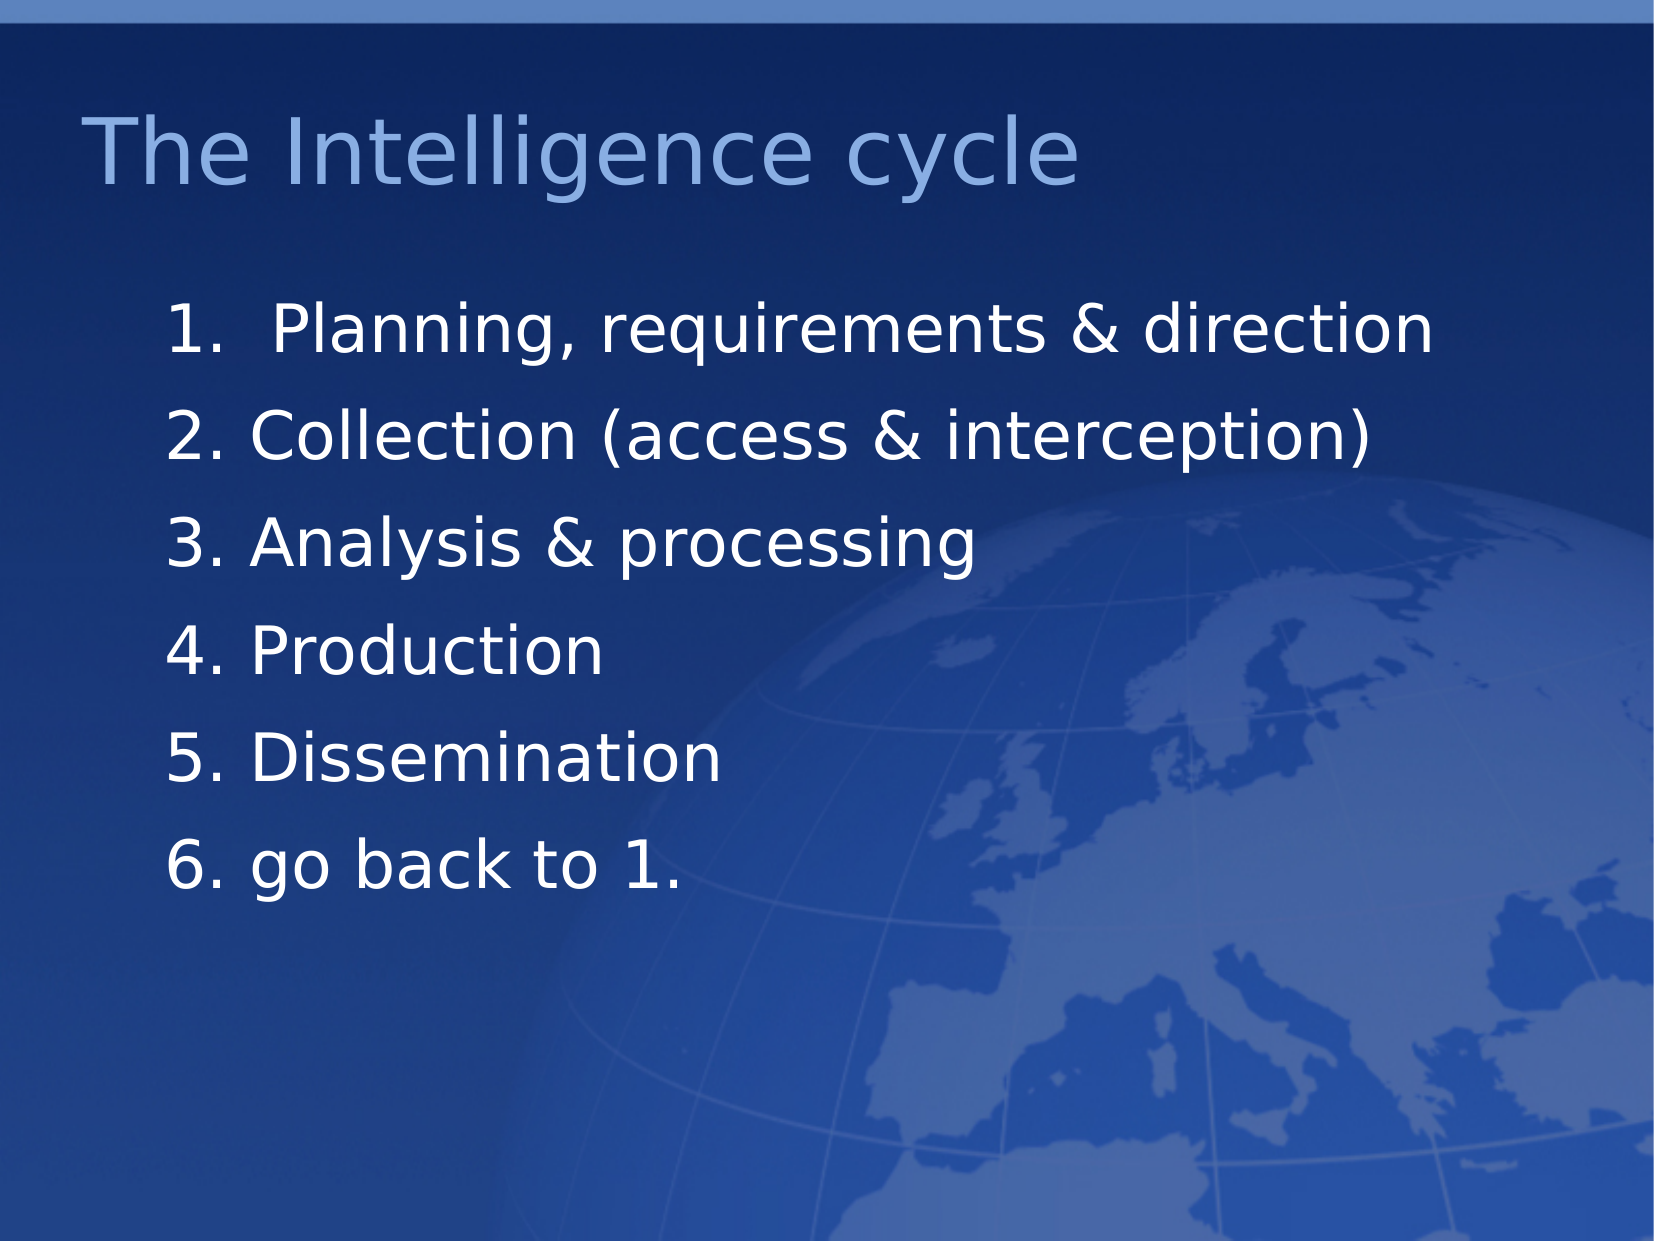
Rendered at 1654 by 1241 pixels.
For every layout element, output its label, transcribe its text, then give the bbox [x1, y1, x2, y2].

title The Intelligence cycle [82, 56, 1571, 250]
list 1. Planning, requirements & direction 2. Collection (access & interception) 3. Analysis & processing 4. Production 5. Dissemination 6. go back to 1. [82, 290, 1571, 1094]
picture [0, 0, 1654, 1241]
